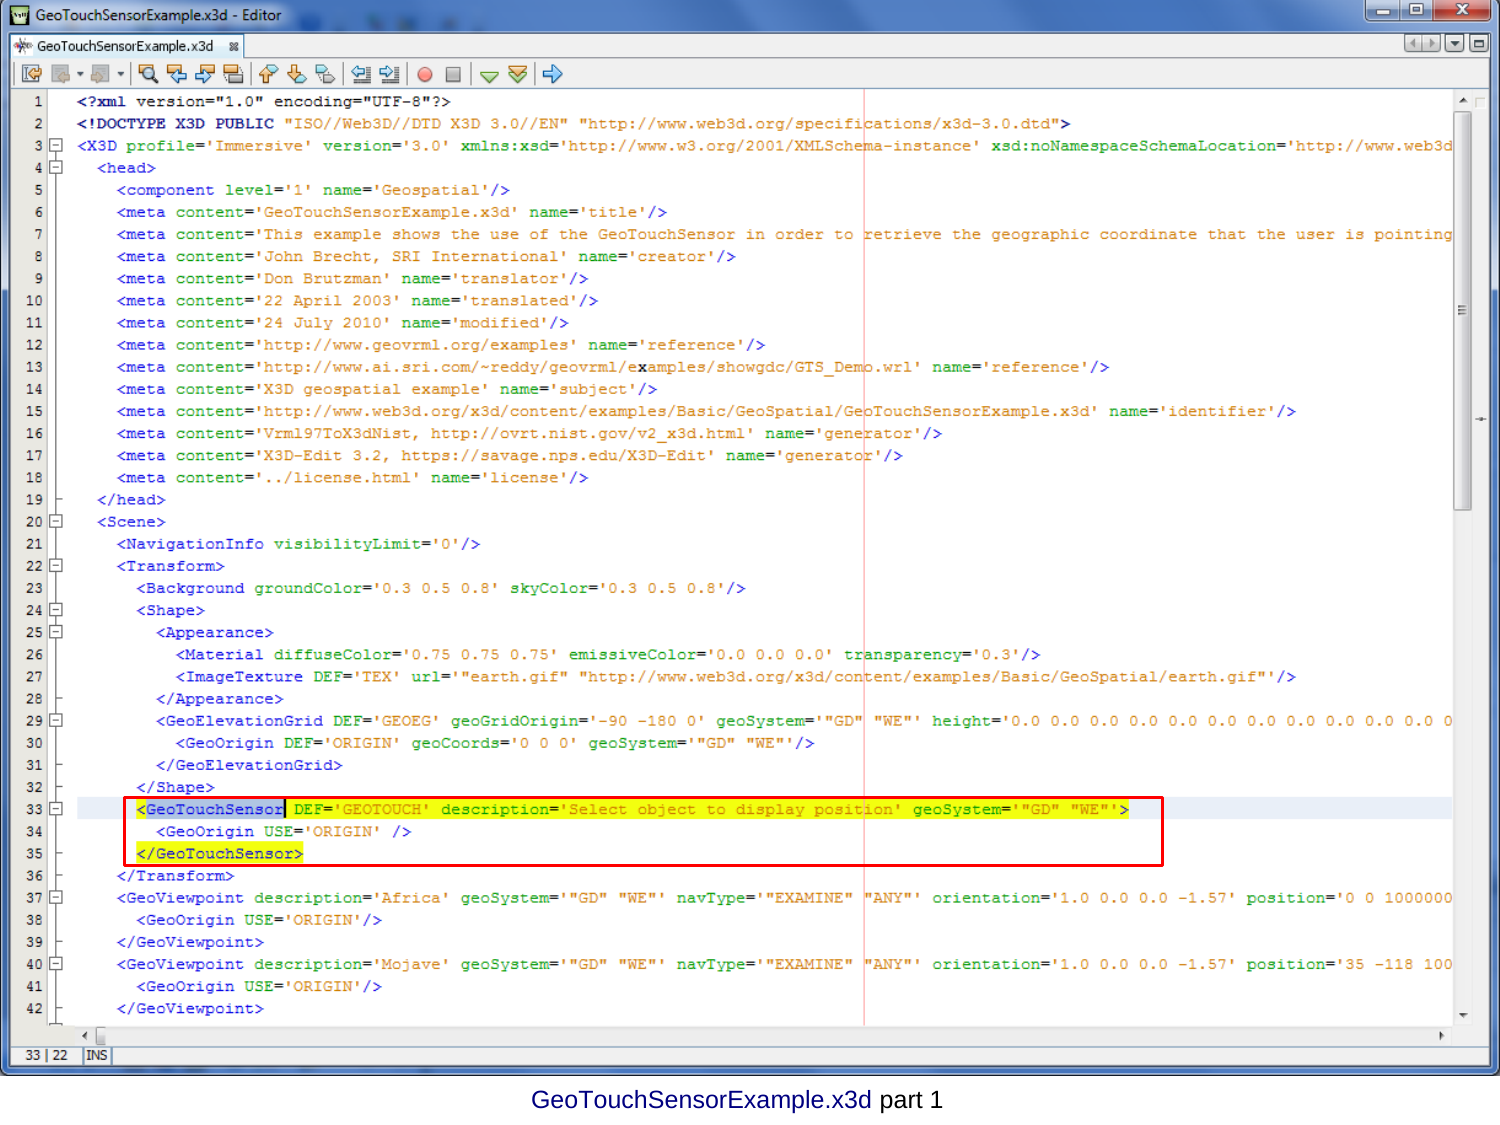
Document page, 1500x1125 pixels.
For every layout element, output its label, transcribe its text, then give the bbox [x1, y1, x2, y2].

text_box GeoTouchSensorExample.x3d part 1 [516, 1077, 959, 1121]
picture [0, 0, 1500, 1076]
